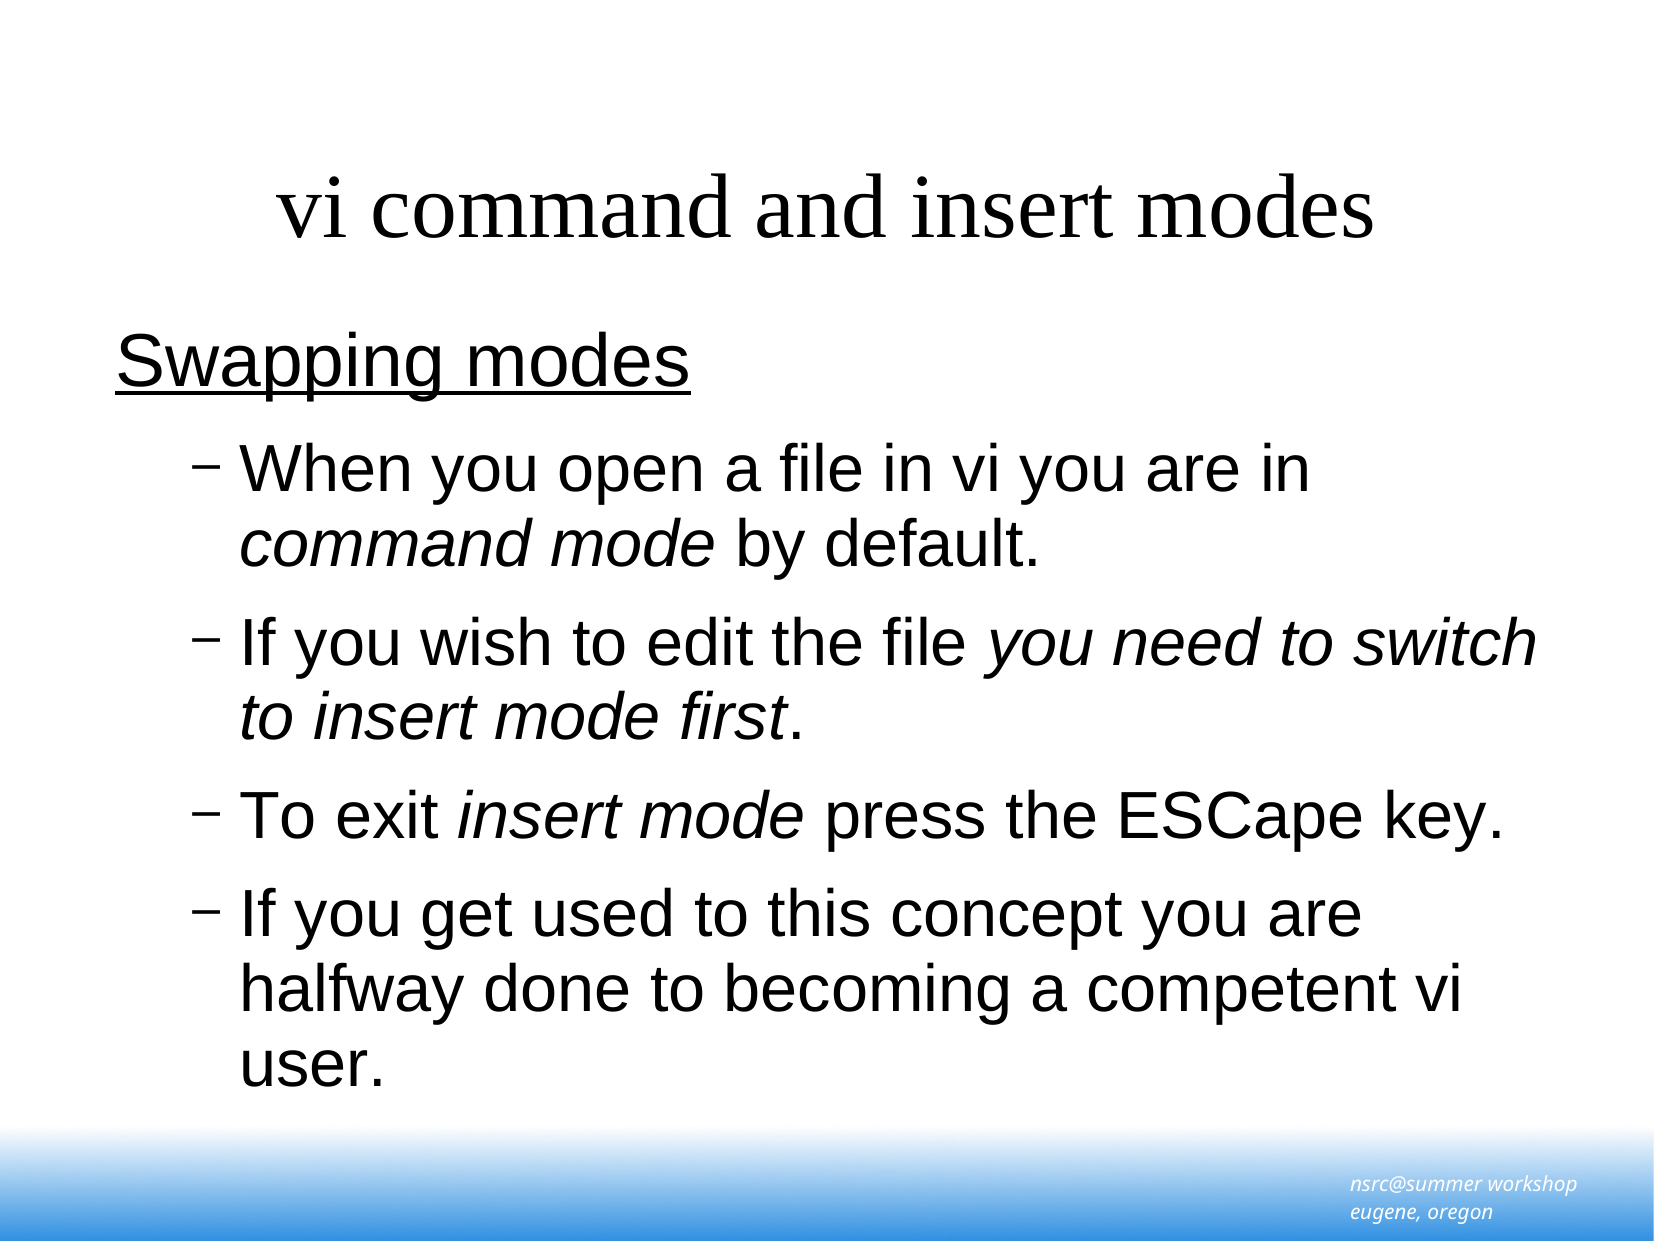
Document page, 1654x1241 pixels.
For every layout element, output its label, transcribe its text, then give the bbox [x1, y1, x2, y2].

picture [0, 1124, 1654, 1241]
list Swapping modes When you open a file in vi you are in command mode by default. If you wish to edit the file you need to switch to insert mode first. To exit insert mode press the ESCape key. If you get used to this concept you are halfway done to becoming a competent vi user. [97, 327, 1576, 1117]
title vi command and insert modes [121, 102, 1534, 311]
